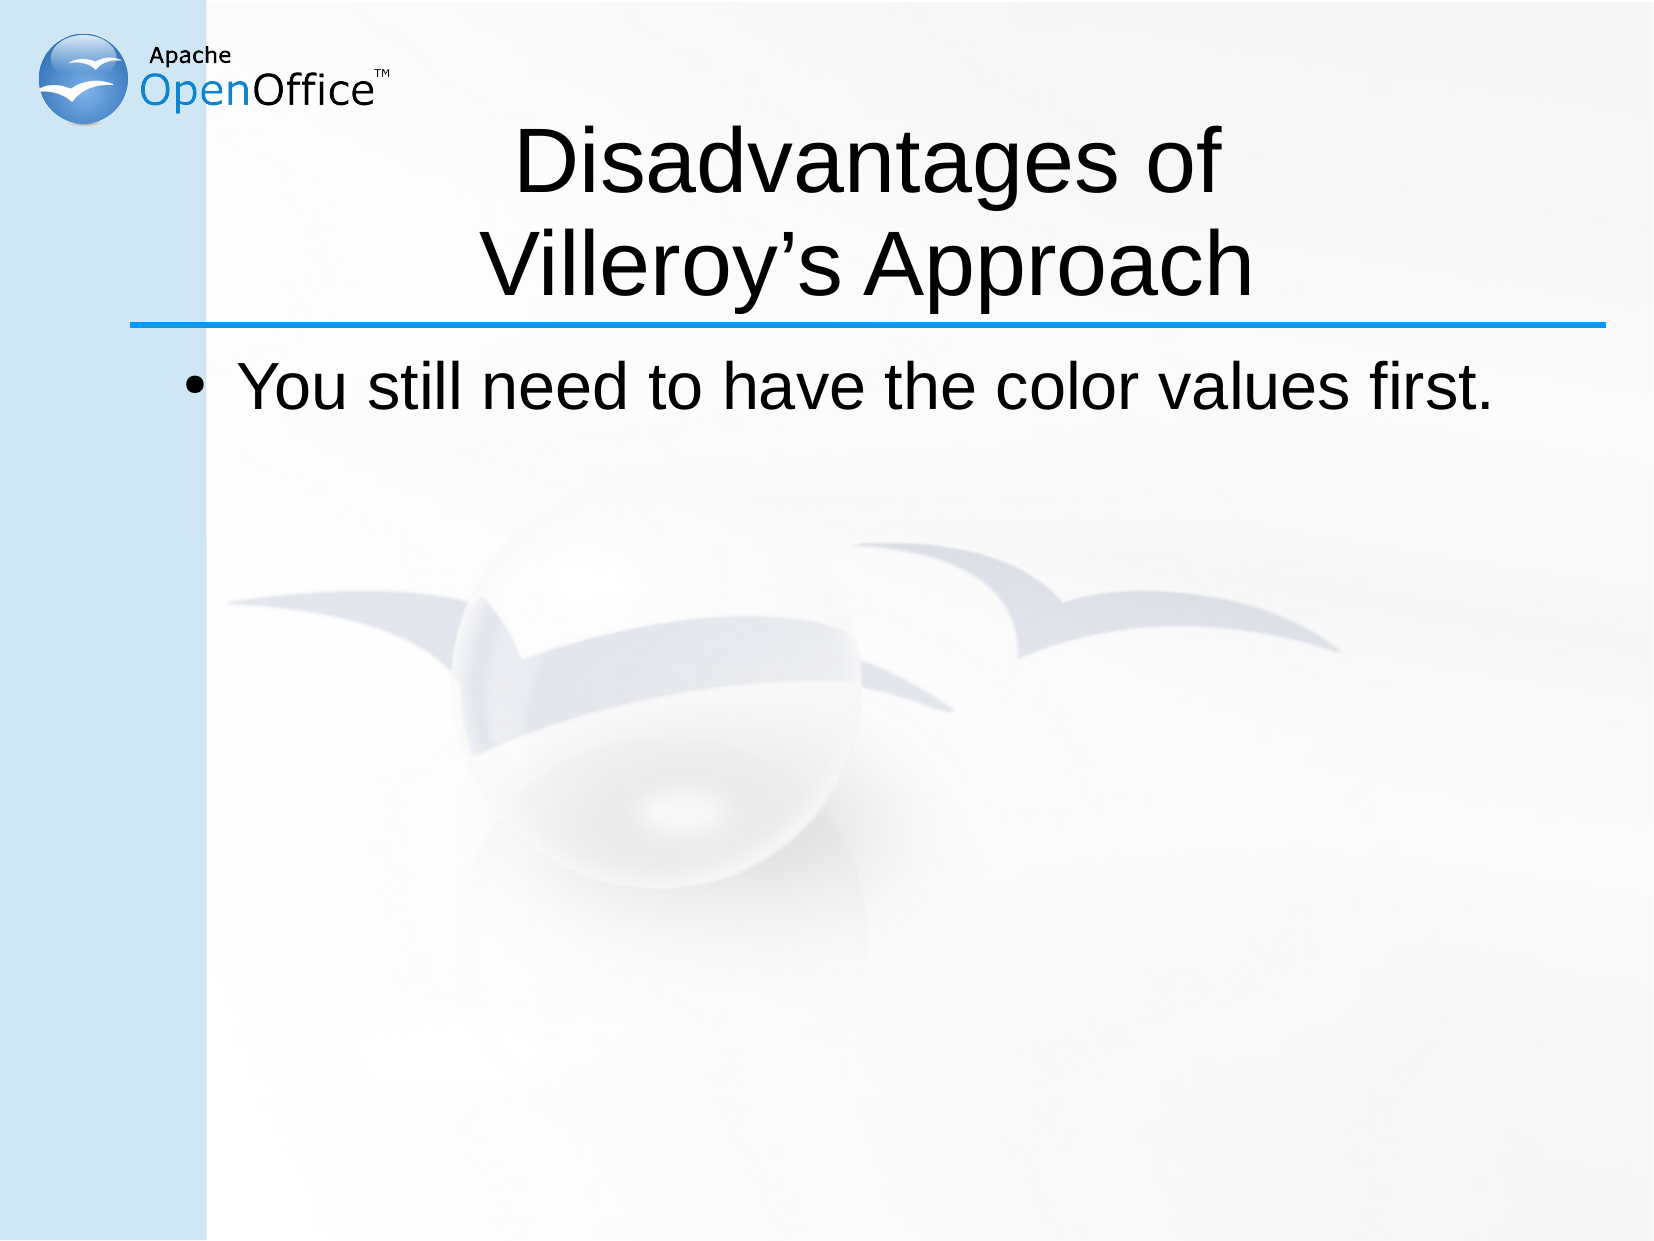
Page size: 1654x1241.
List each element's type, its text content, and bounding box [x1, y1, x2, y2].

title Disadvantages of Villeroy’s Approach [165, 108, 1571, 316]
list You still need to have the color values first. [165, 349, 1571, 1168]
picture [35, 2, 1654, 1241]
